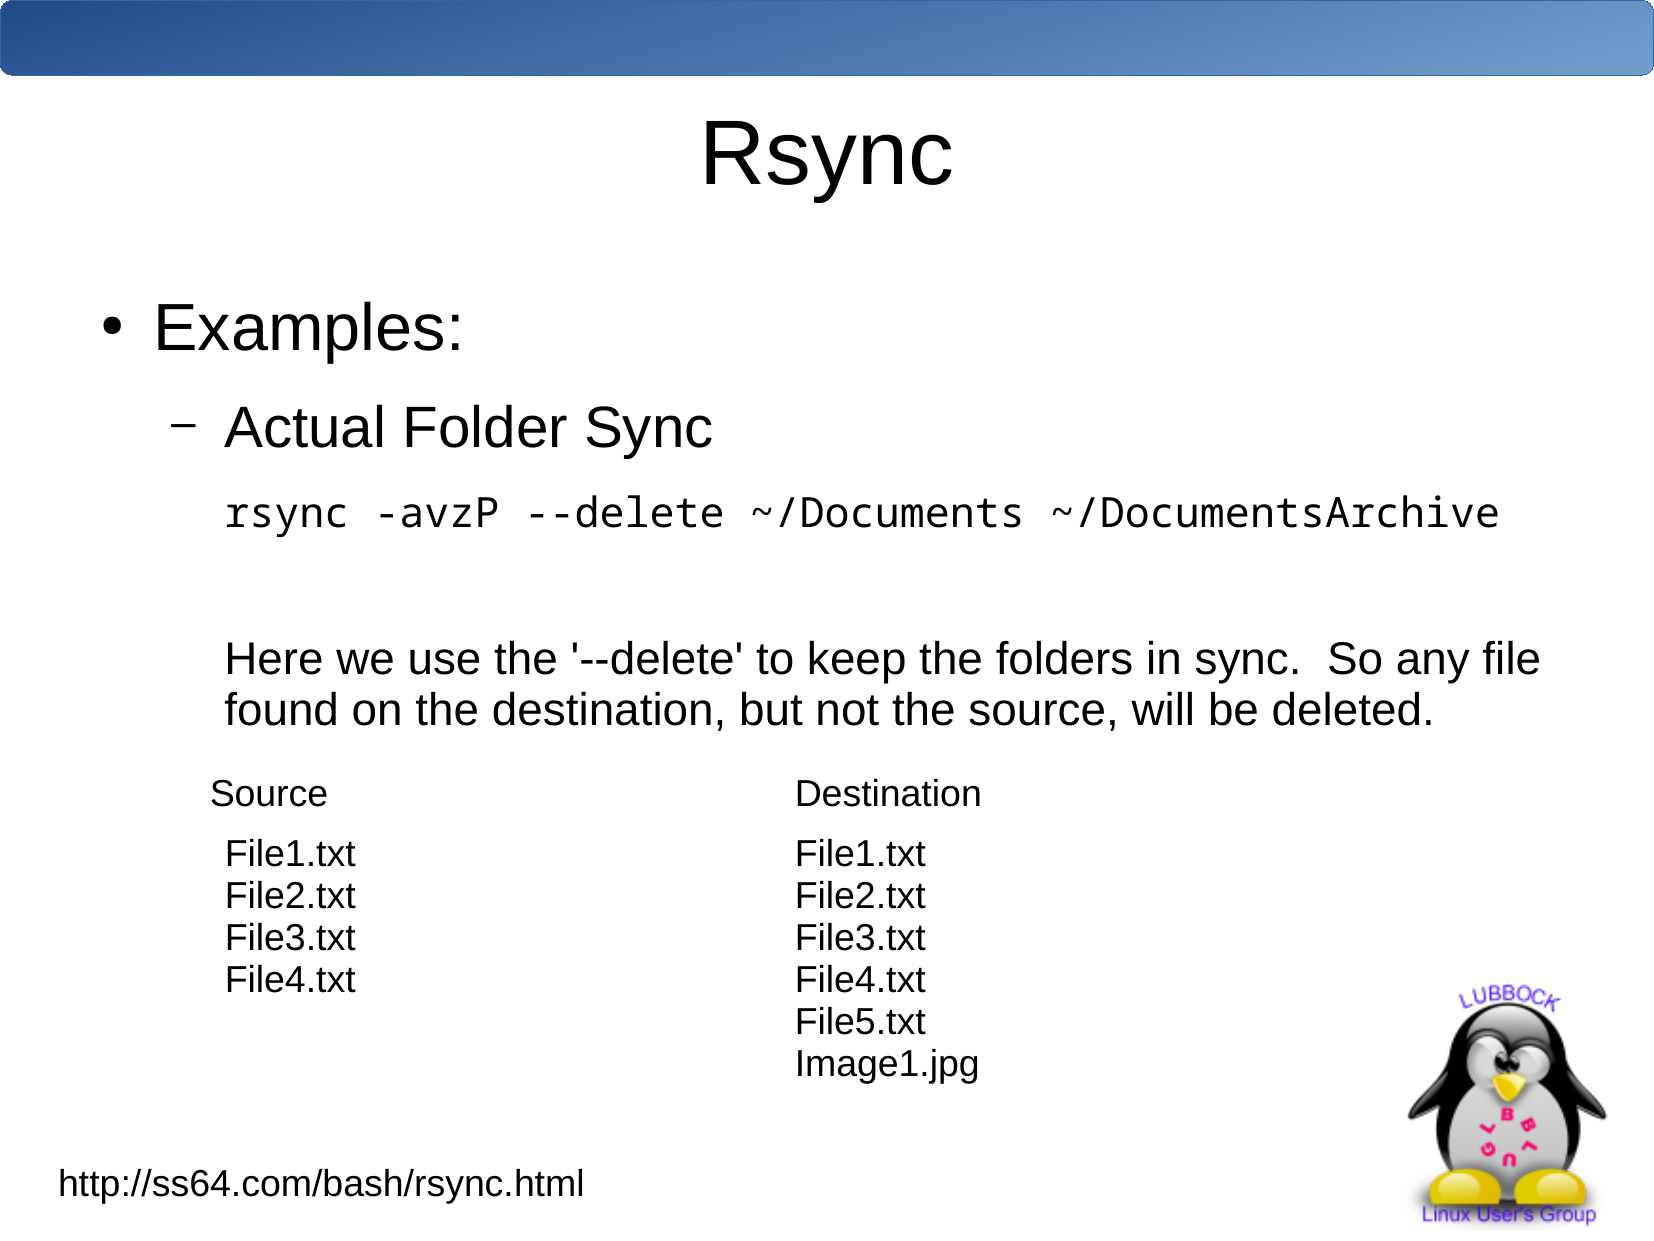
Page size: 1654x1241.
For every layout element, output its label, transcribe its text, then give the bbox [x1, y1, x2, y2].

text_box File1.txt File2.txt File3.txt File4.txt [210, 825, 766, 1008]
text_box [0, 0, 1654, 76]
text_box Source [195, 765, 631, 822]
list Examples: Actual Folder Sync rsync -avzP --delete ~/Documents ~/DocumentsArchive Here we use the '--delete' to keep the folders in sync. So any file found on the destination, but not the source, will be deleted. [82, 290, 1571, 751]
text_box File1.txt File2.txt File3.txt File4.txt File5.txt Image1.jpg [780, 825, 1336, 1092]
text_box http://ss64.com/bash/rsync.html [43, 1155, 601, 1212]
text_box [807, 633, 850, 705]
text_box Destination [780, 765, 1216, 822]
picture [1380, 974, 1636, 1231]
title Rsync [82, 76, 1571, 257]
